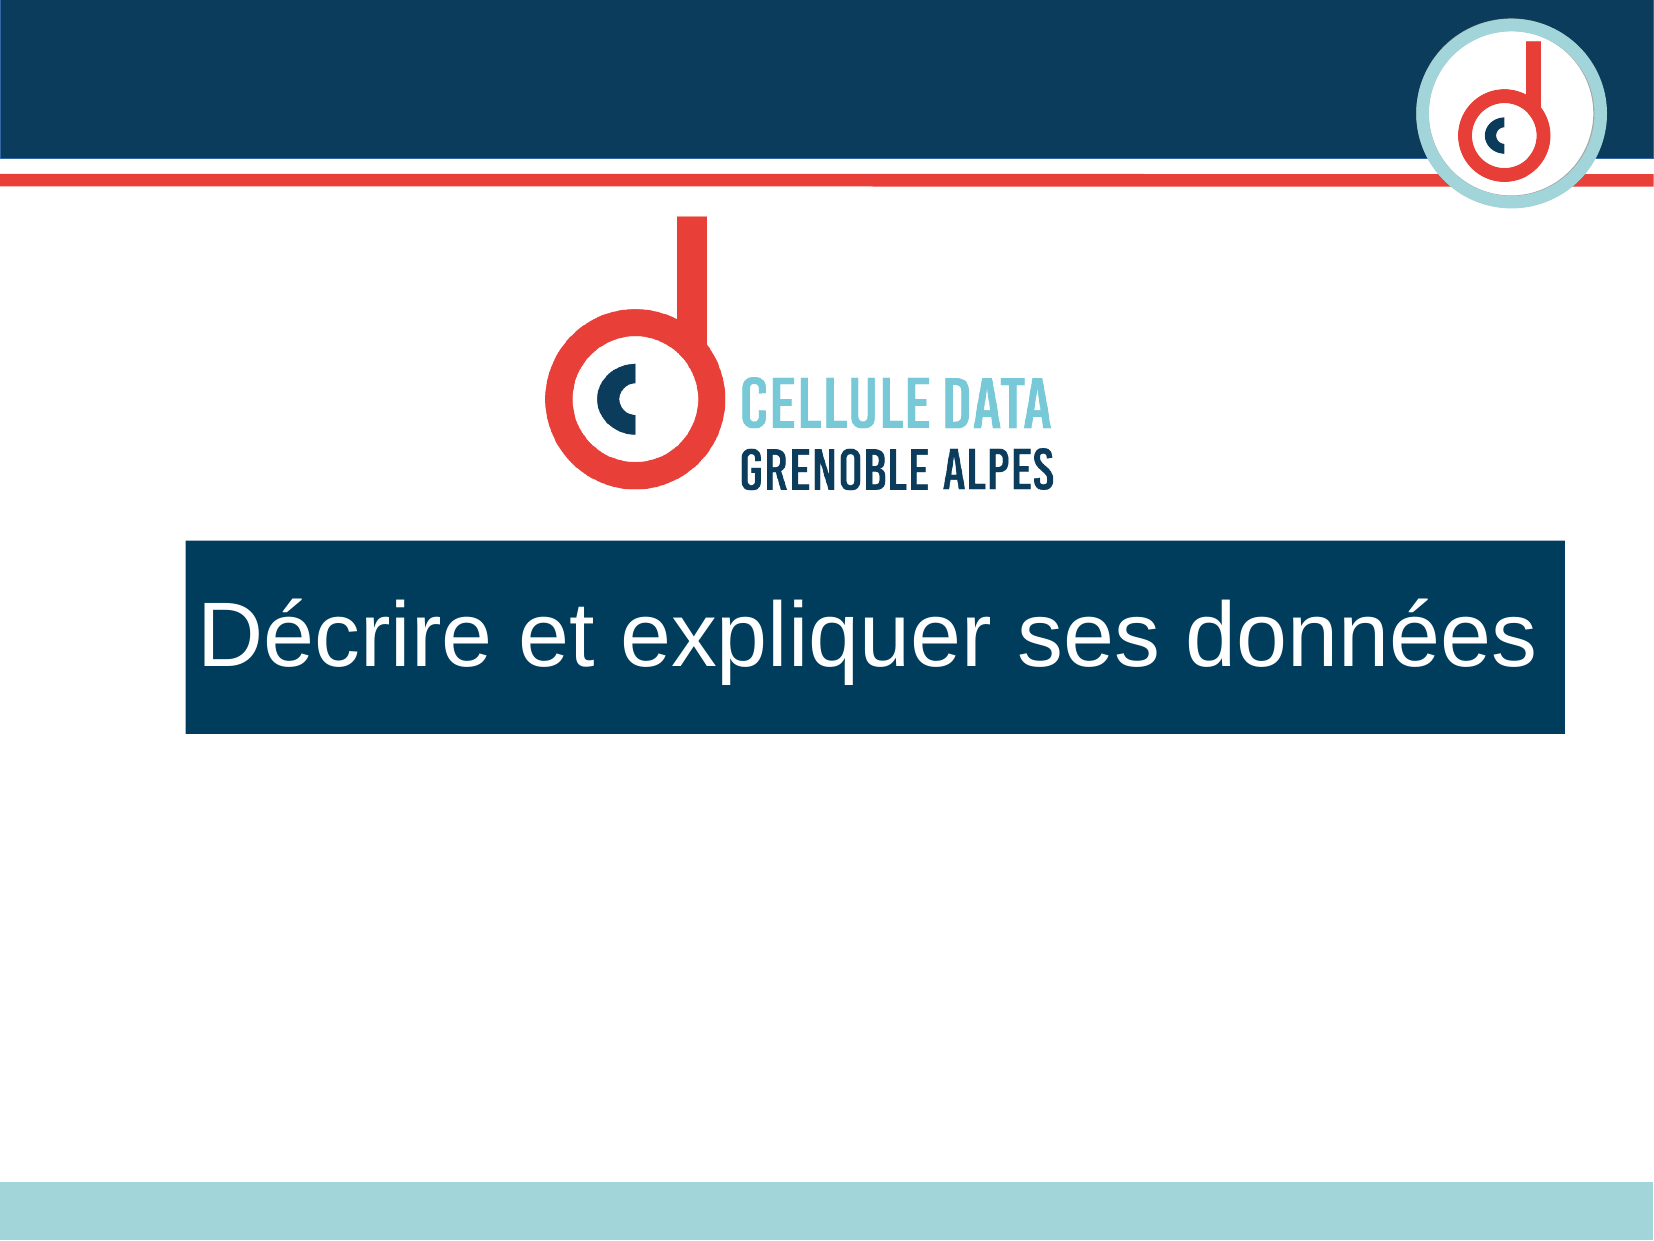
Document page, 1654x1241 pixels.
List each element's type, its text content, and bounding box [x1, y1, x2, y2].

title Décrire et expliquer ses données [185, 540, 1565, 734]
picture [545, 216, 1090, 522]
